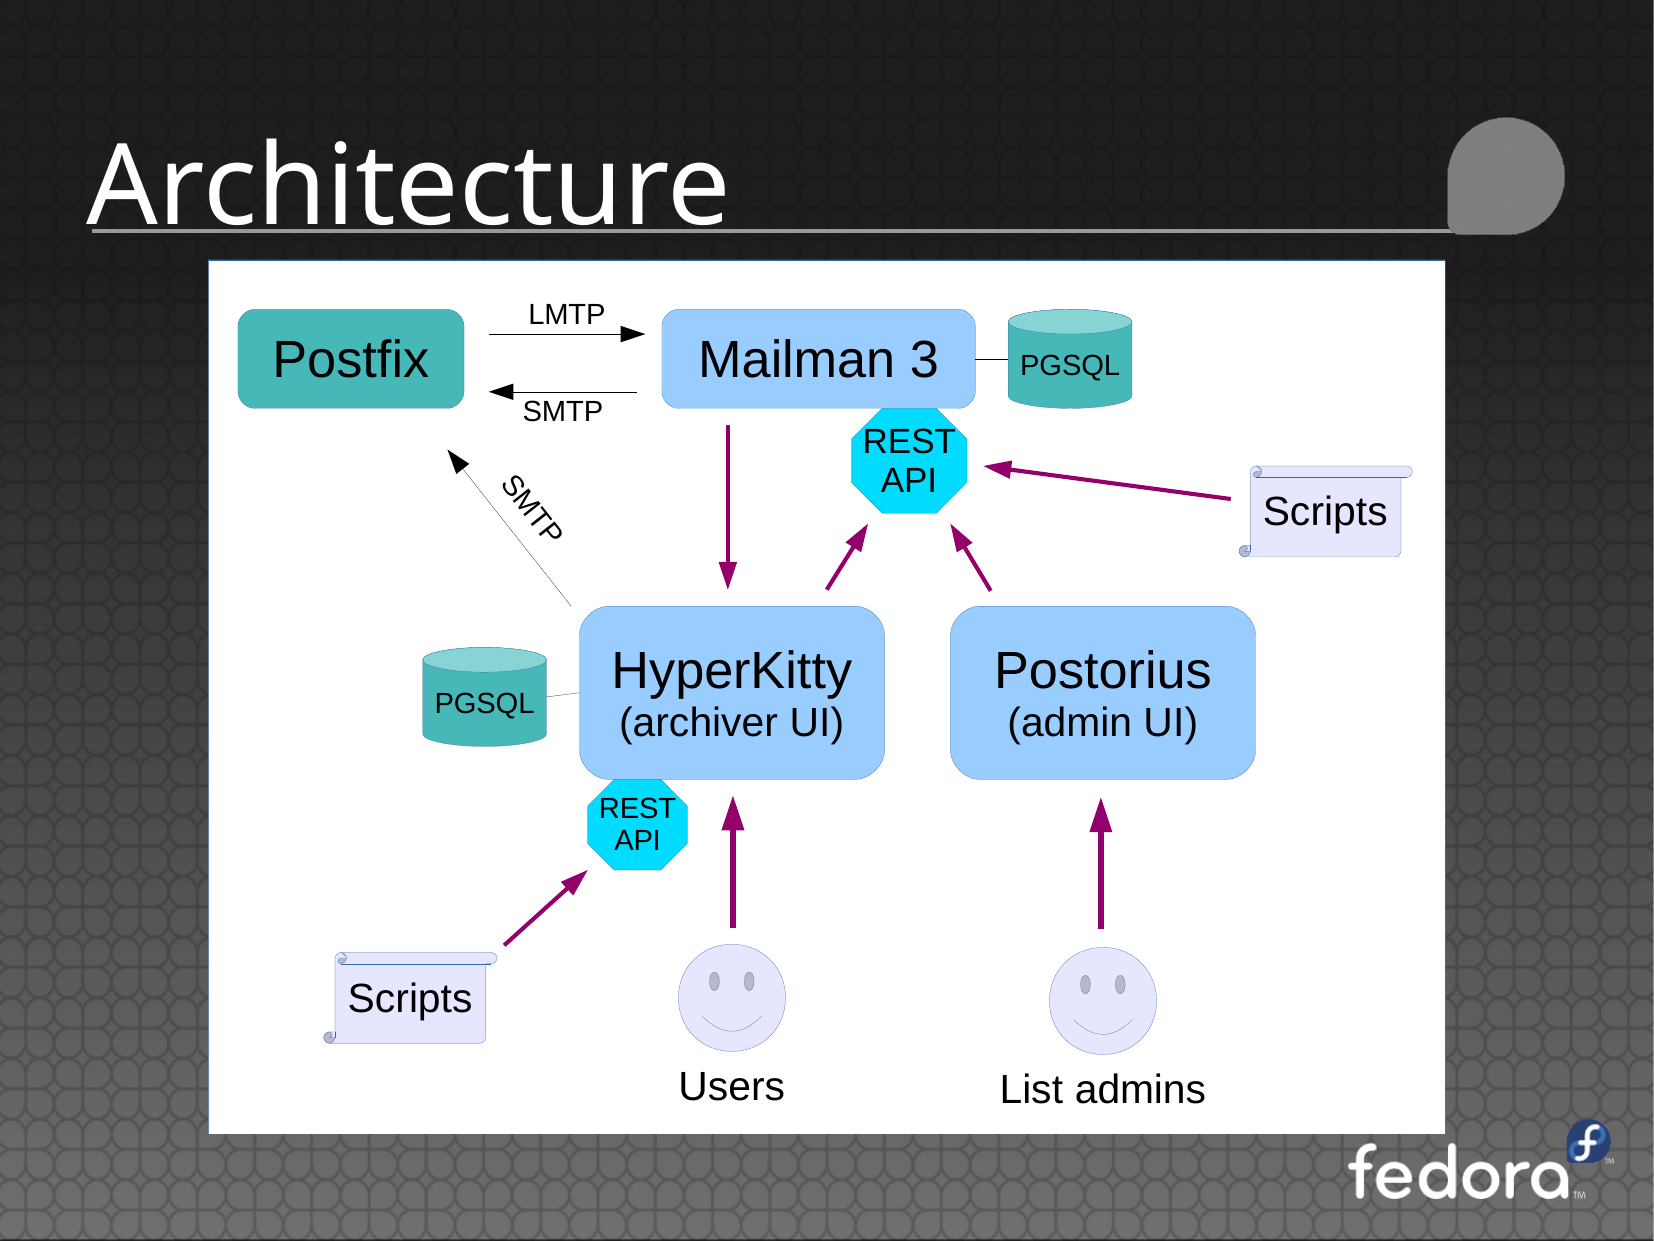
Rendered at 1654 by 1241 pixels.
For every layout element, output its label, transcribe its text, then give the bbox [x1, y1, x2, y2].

picture [0, 0, 1654, 1241]
title Architecture [86, 112, 1576, 249]
